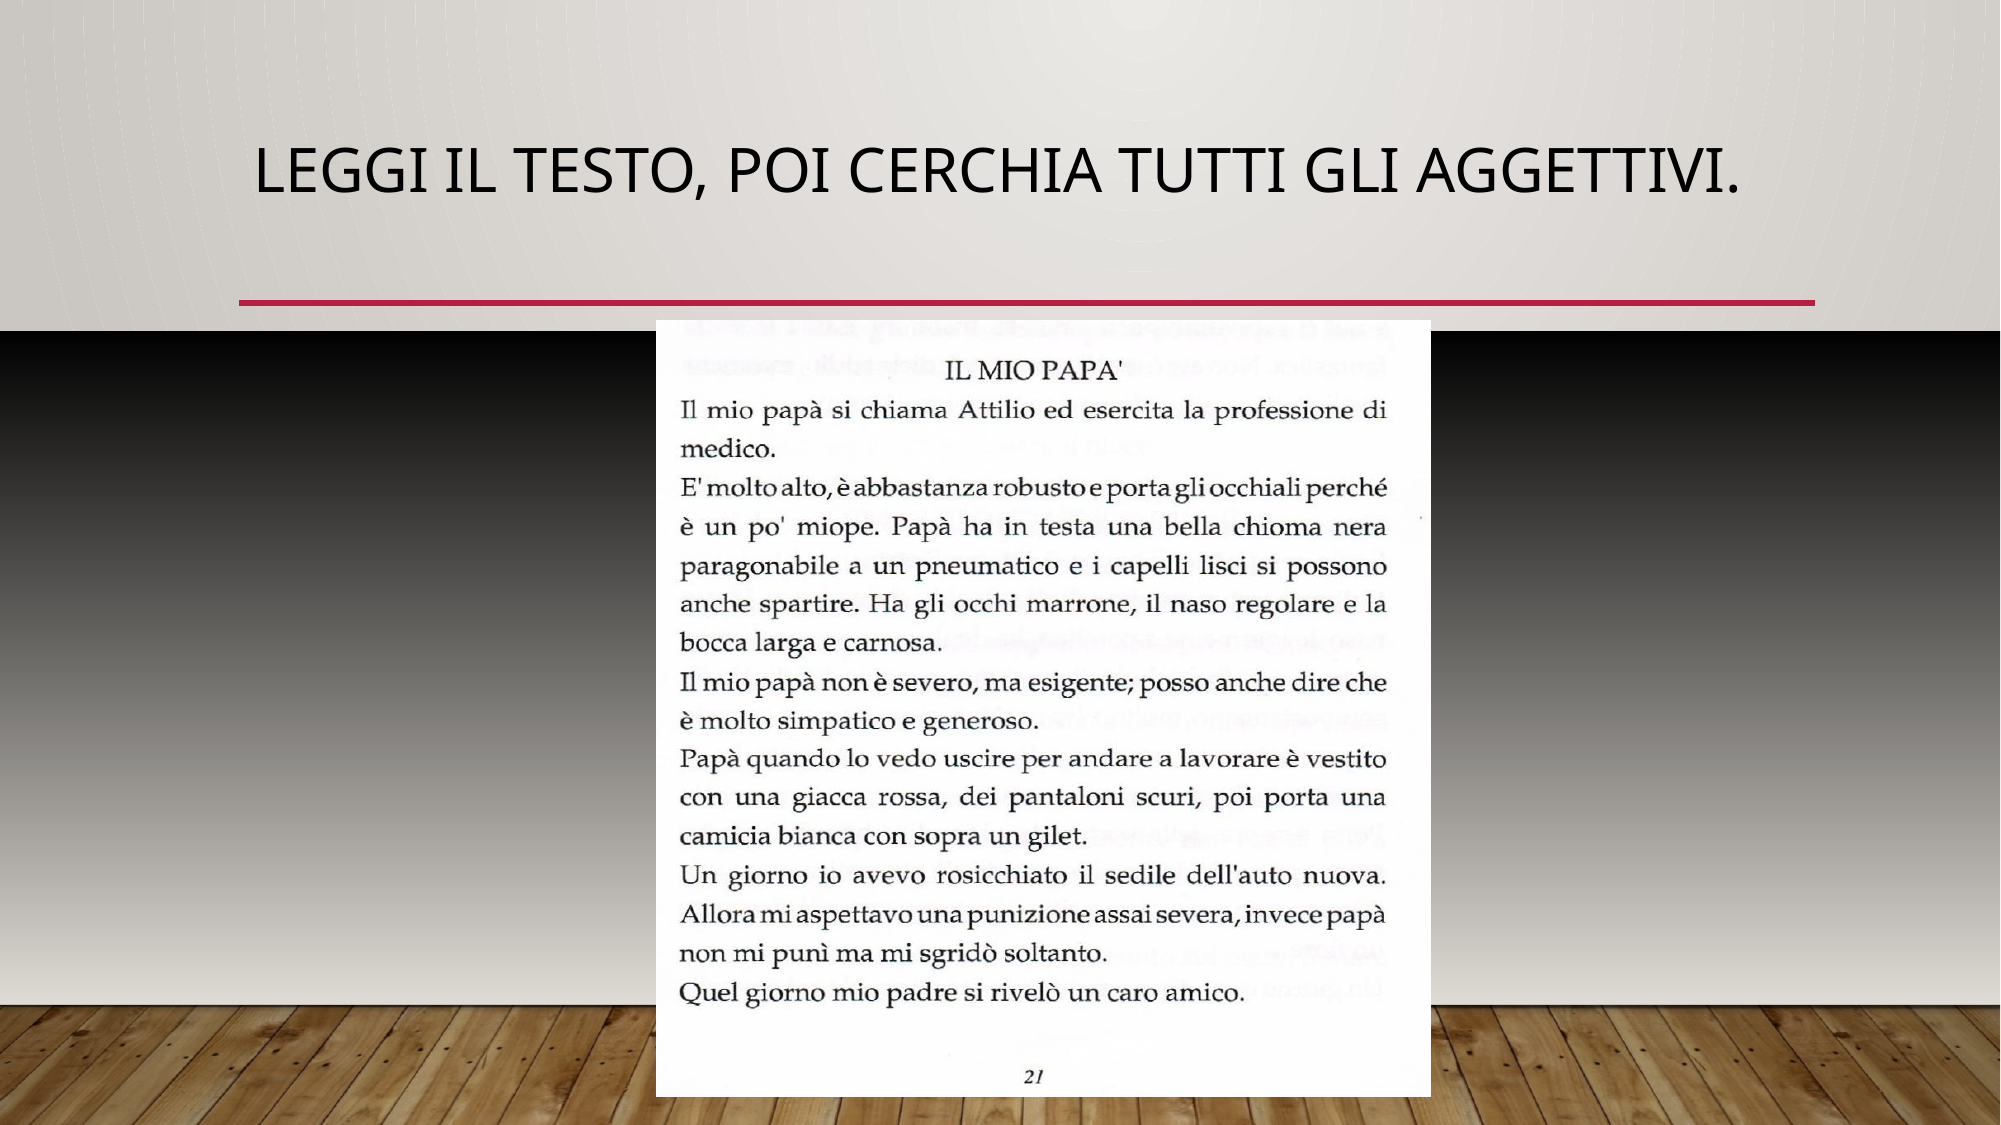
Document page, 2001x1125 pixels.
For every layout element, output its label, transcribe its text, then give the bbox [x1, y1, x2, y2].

picture [656, 320, 1431, 1097]
title Leggi il testo, poi cerchia tutti gli aggettivi. [238, 131, 1814, 305]
